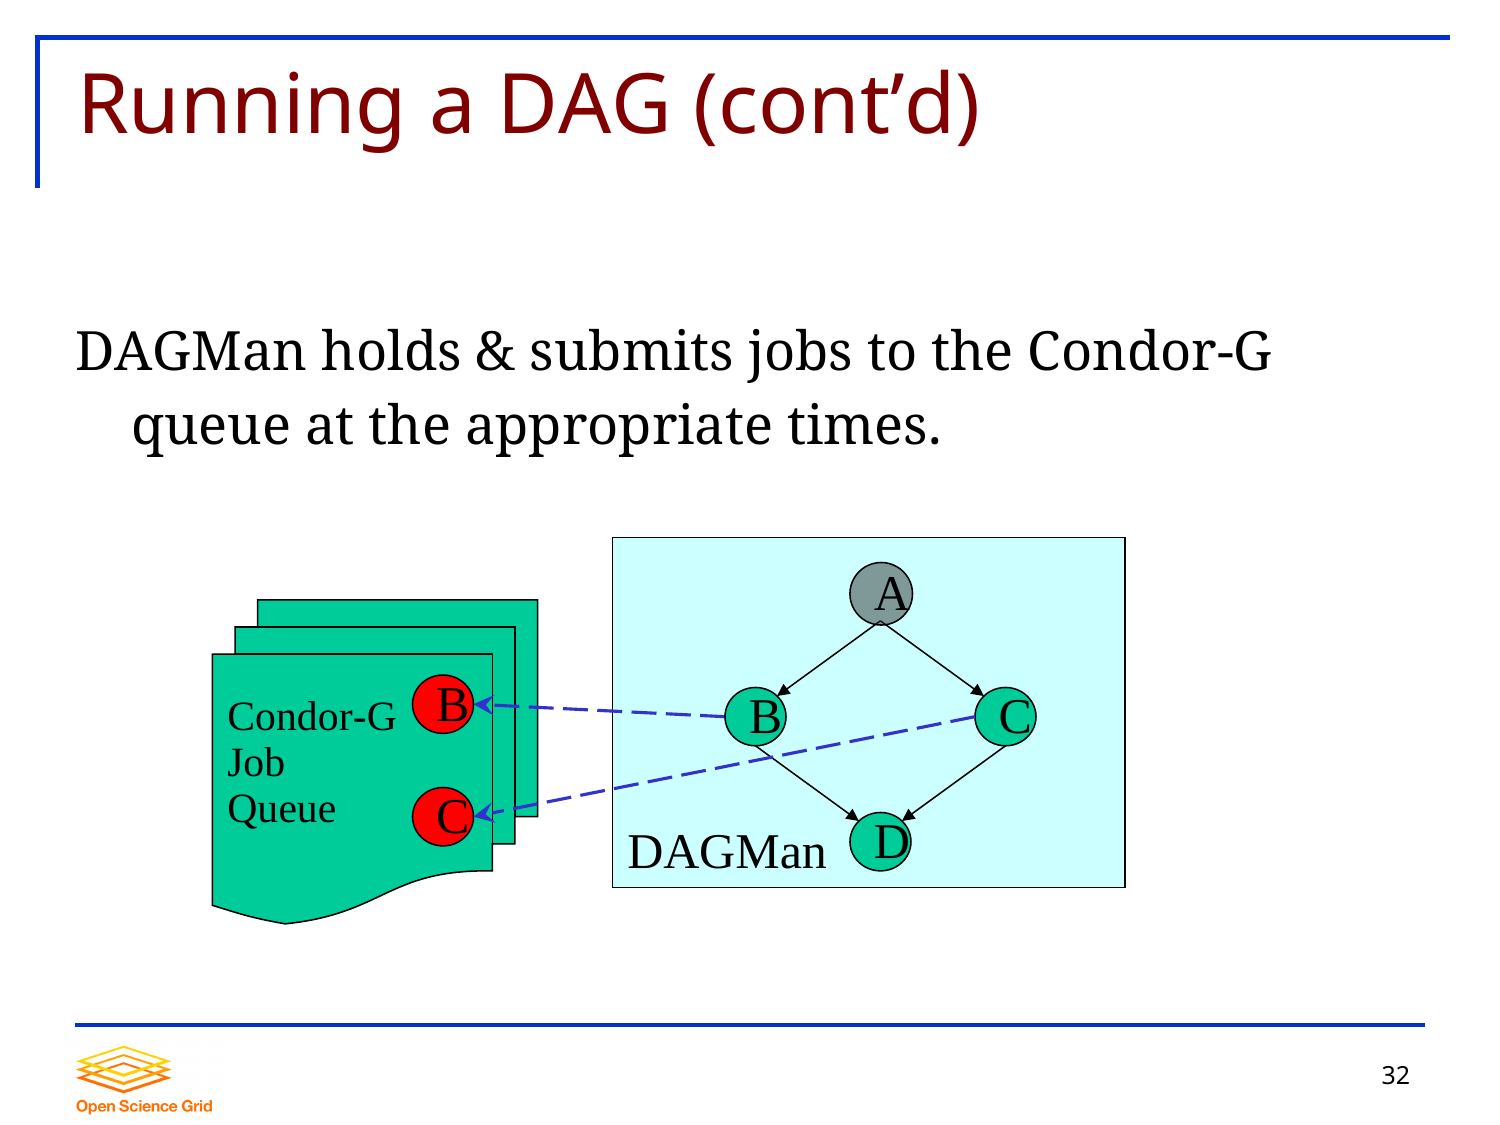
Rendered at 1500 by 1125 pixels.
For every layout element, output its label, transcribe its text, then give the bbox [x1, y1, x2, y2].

text_box B [412, 675, 474, 734]
text_box C [975, 687, 1037, 746]
text_box C [412, 787, 474, 846]
text_box Condor-G Job Queue [212, 599, 538, 924]
list DAGMan holds & submits jobs to the Condor-G queue at the appropriate times. [75, 312, 1424, 1006]
text_box D [849, 812, 911, 871]
text_box A [849, 562, 913, 626]
text_box A [884, 581, 895, 596]
title Running a DAG (cont’d) [62, 37, 1450, 225]
picture [62, 1032, 226, 1125]
text_box B [725, 687, 787, 746]
